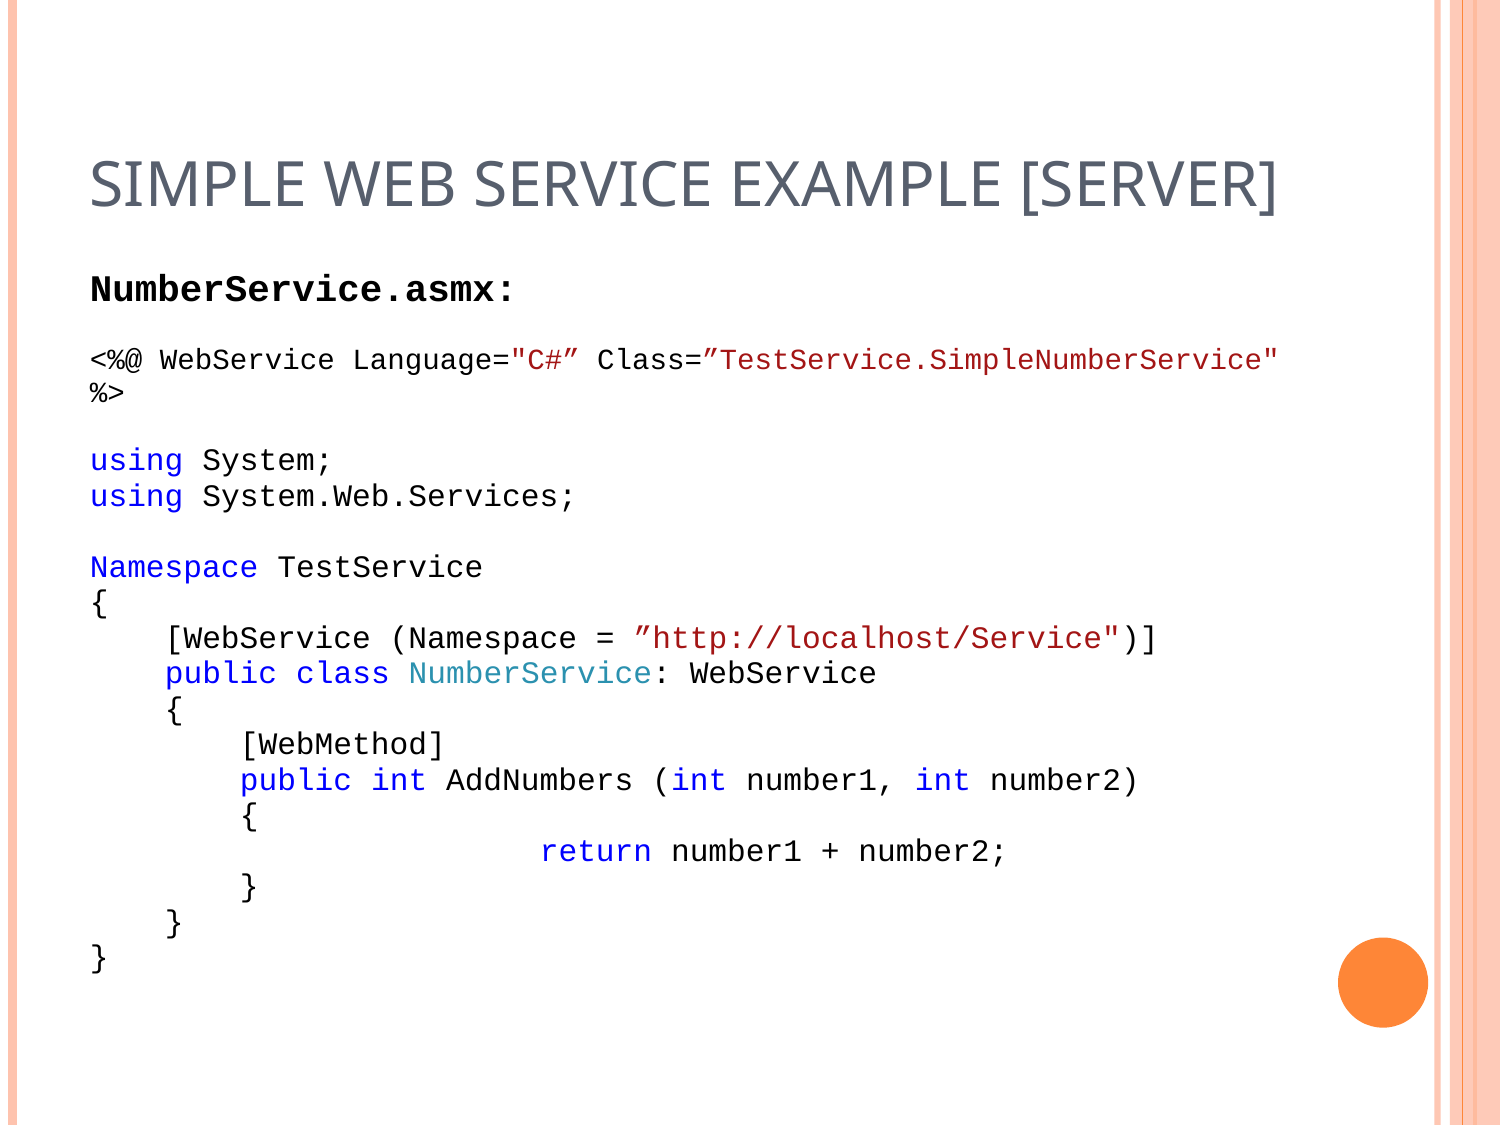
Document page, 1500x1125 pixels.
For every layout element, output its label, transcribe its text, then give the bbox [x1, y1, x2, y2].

title SIMPLE WEB SERVICE EXAMPLE [SERVER] [74, 44, 1300, 233]
list NumberService.asmx: <%@ WebService Language="C#” Class=”TestService.SimpleNumberService" %> using System; using System.Web.Services; Namespace TestService { [WebService (Namespace = ”http://localhost/Service")] public class NumberService: WebService { [WebMethod] public int AddNumbers (int number1, int number2) { return number1 + number2; } } } [74, 262, 1300, 1062]
